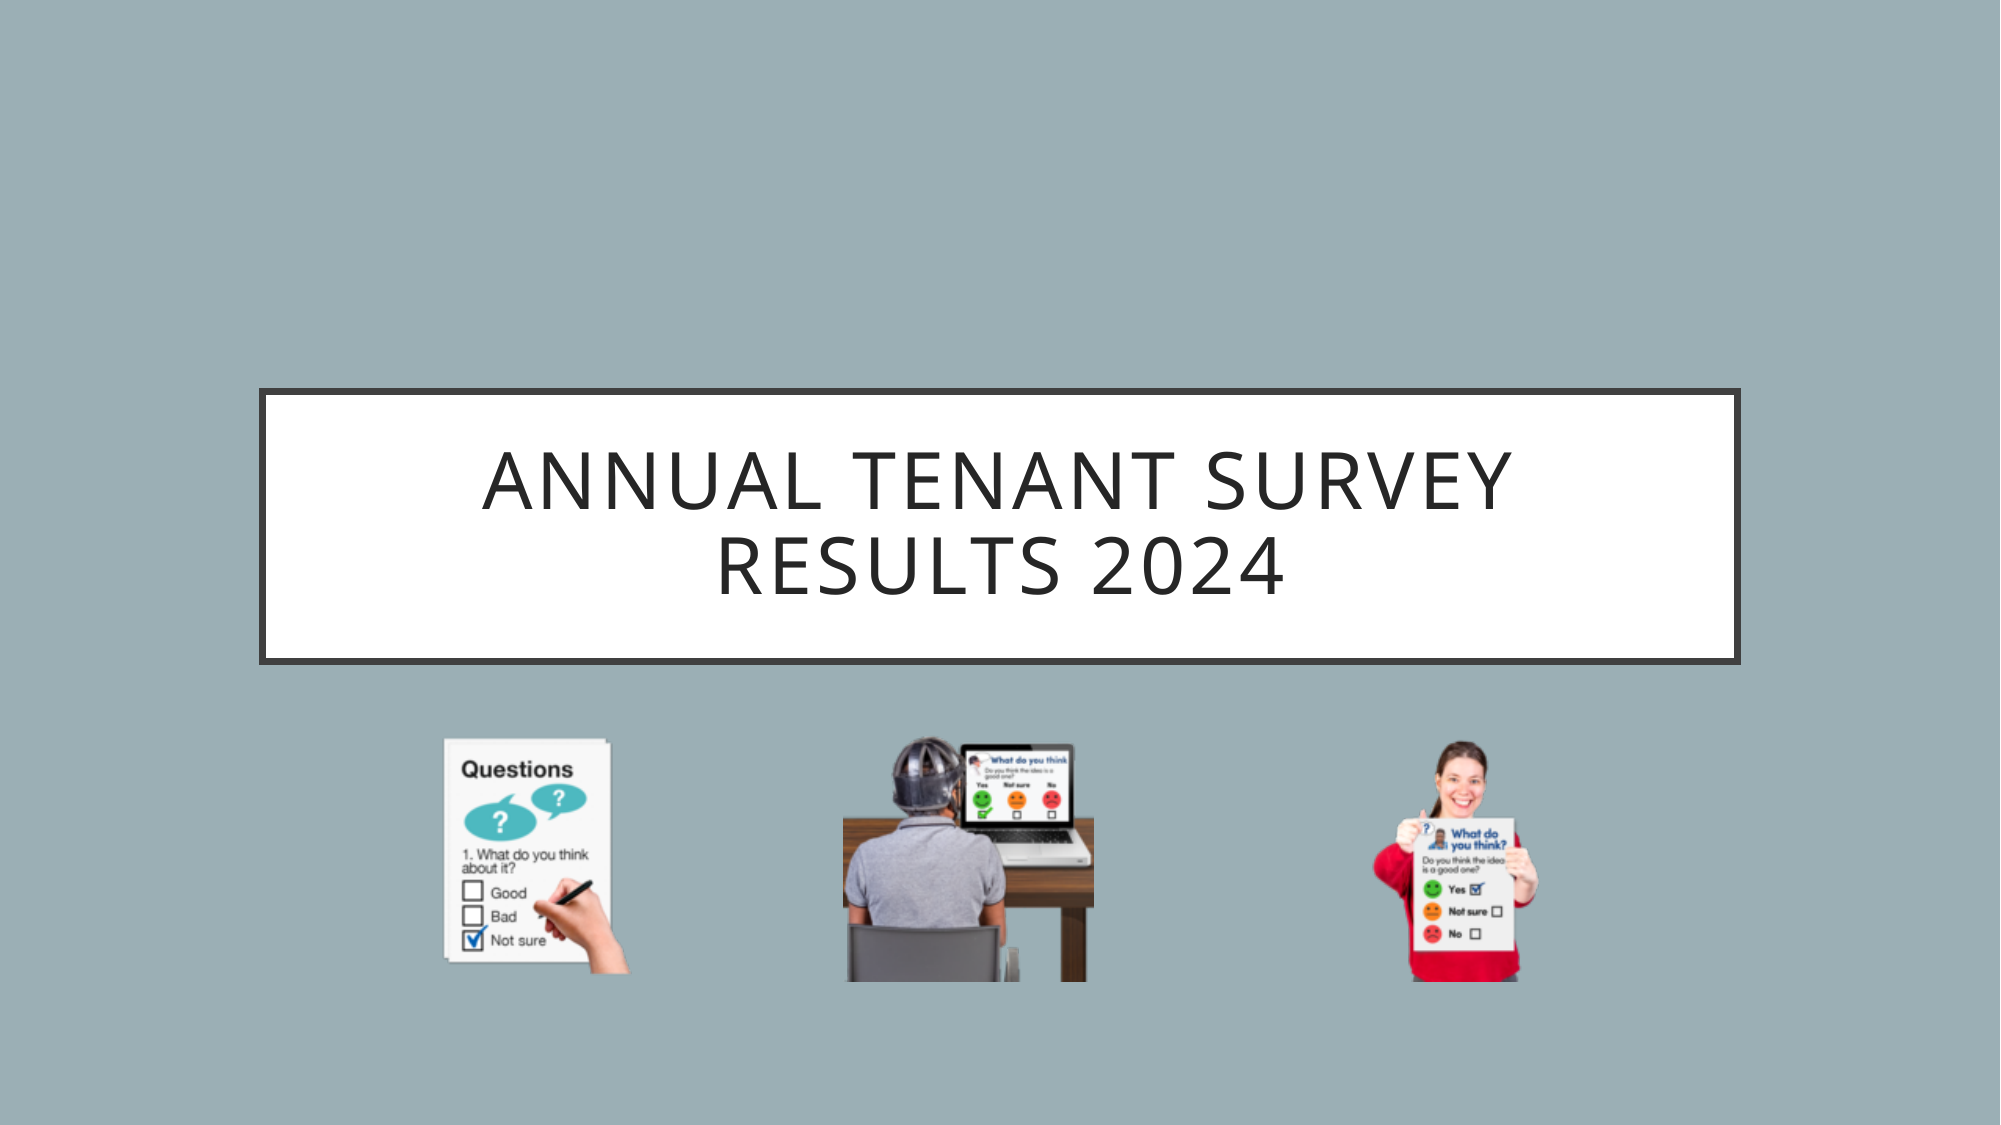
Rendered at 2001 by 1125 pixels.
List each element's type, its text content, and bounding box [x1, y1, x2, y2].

picture [1337, 731, 1587, 982]
picture [843, 731, 1094, 982]
title Annual Tenant Survey Results 2024 [262, 391, 1738, 662]
picture [412, 731, 663, 982]
